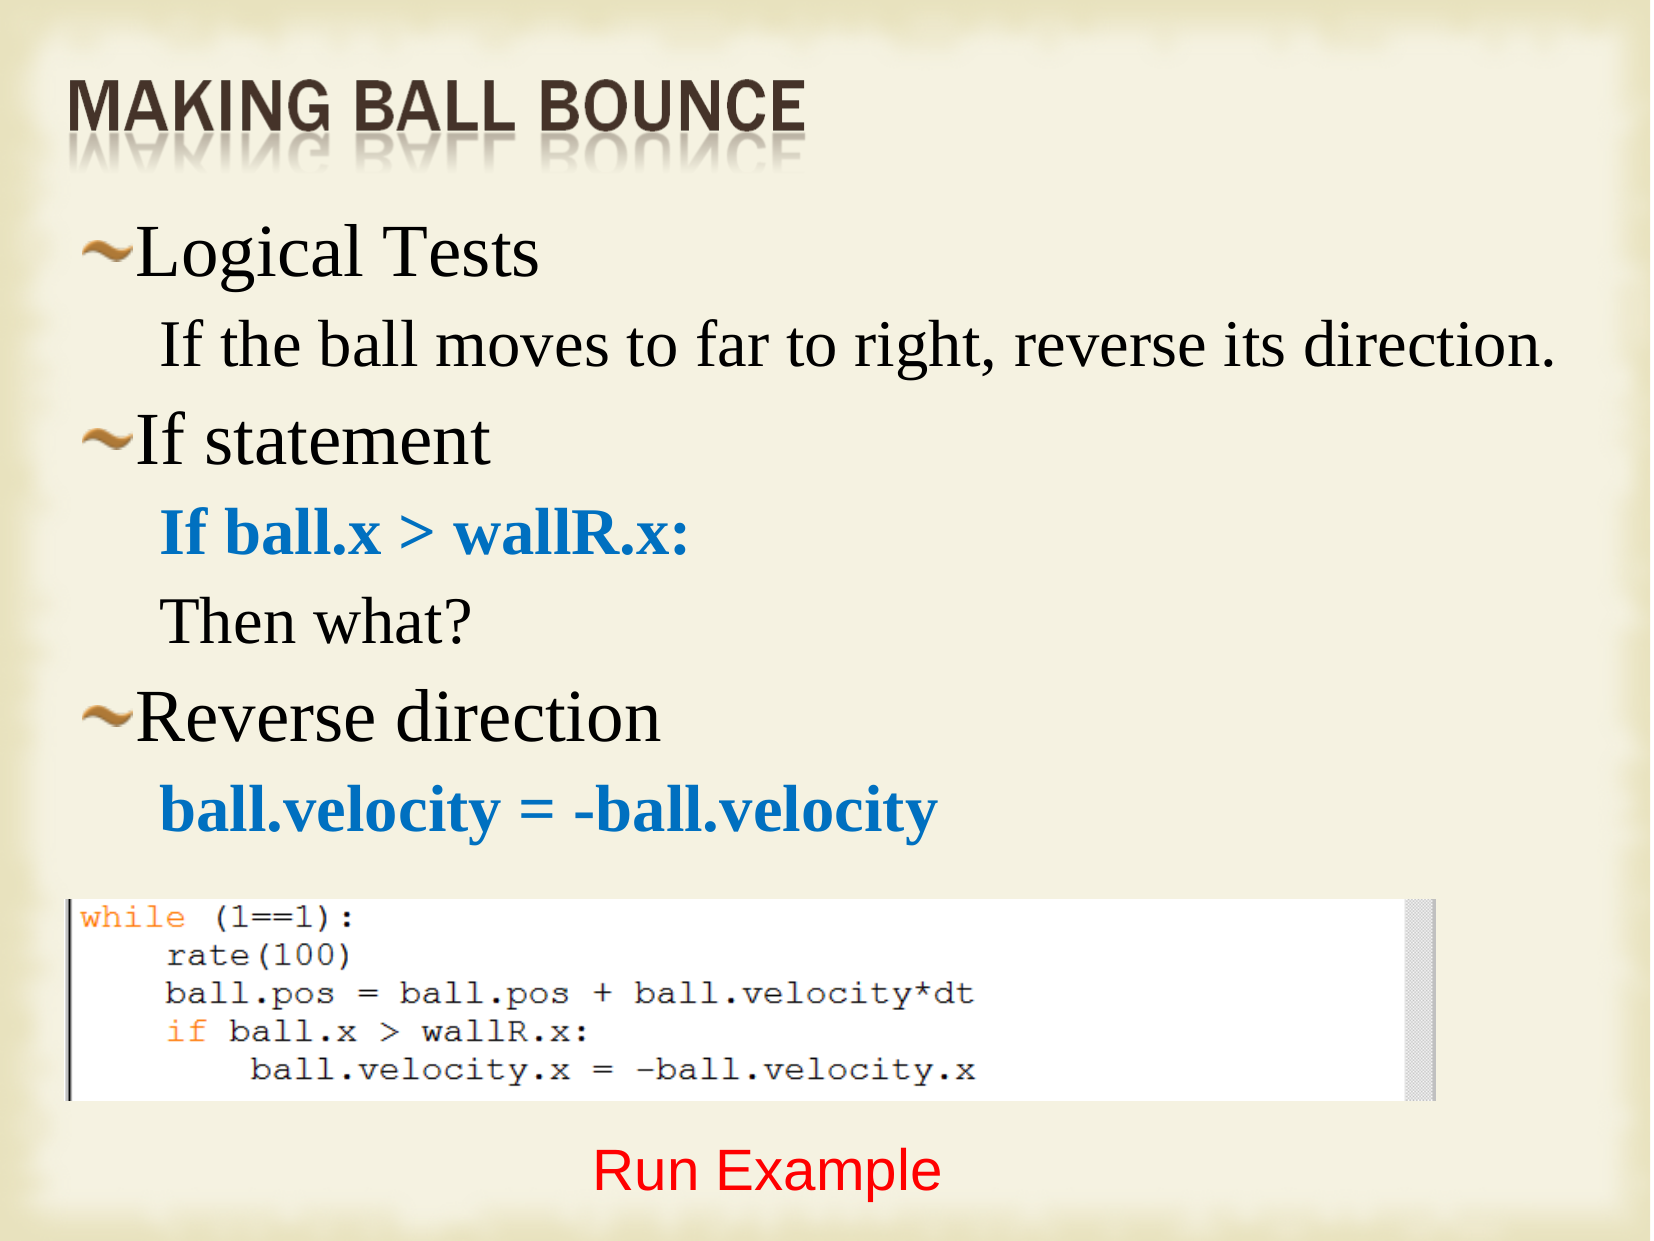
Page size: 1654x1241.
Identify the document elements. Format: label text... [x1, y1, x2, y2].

picture [0, 0, 1651, 1241]
text_box Run Example [577, 1130, 1028, 1210]
text_box [16, 32, 1477, 222]
list Logical Tests If the ball moves to far to right, reverse its direction. If statement If ball.x > wallR.x: Then what? Reverse direction ball.velocity = -ball.velocity [50, 201, 1613, 854]
